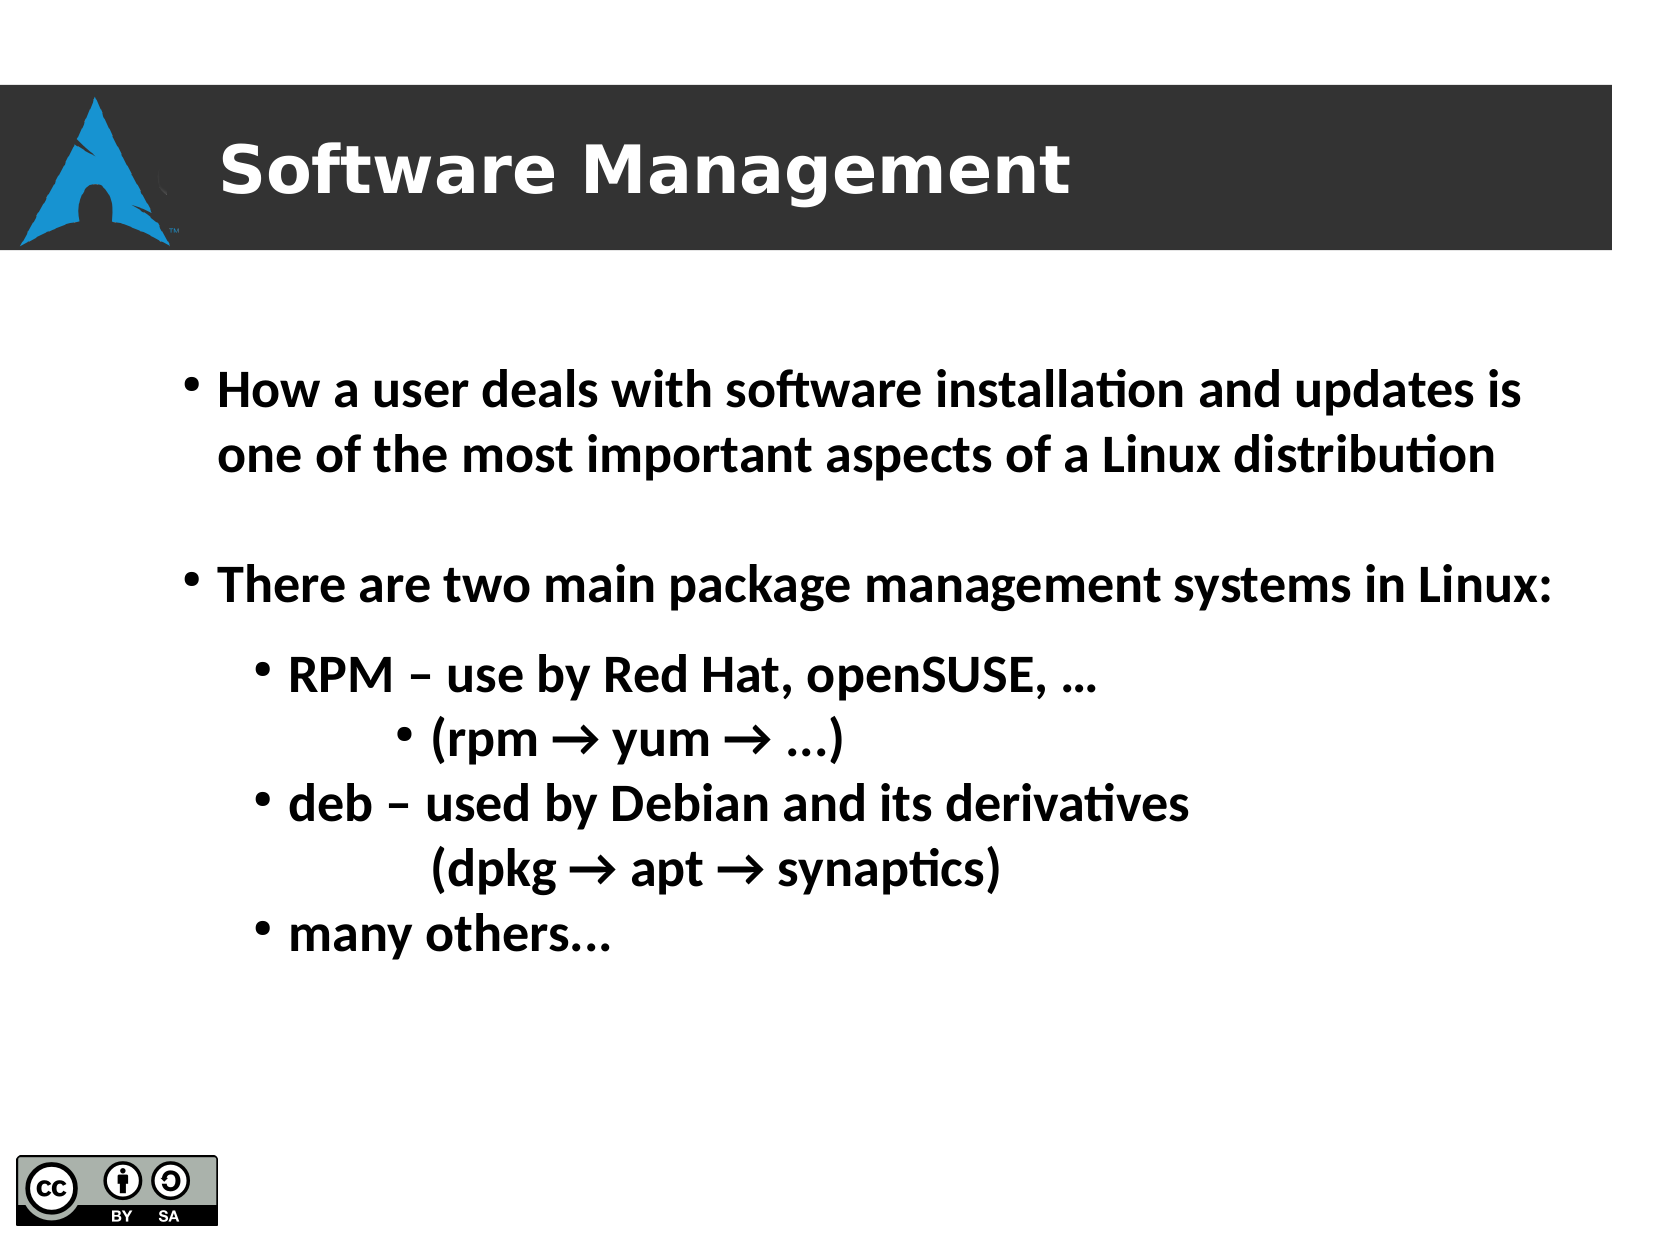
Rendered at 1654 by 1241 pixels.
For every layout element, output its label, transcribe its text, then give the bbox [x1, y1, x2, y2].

picture [16, 1155, 218, 1227]
text_box How a user deals with software installation and updates is one of the most important aspects of a Linux distribution There are two main package management systems in Linux: RPM – use by Red Hat, openSUSE, … (rpm → yum → ...) deb – used by Debian and its derivatives (dpkg → apt → synaptics) many others... [167, 345, 1612, 1134]
text_box Software Management [188, 84, 1612, 250]
picture [0, 81, 188, 260]
